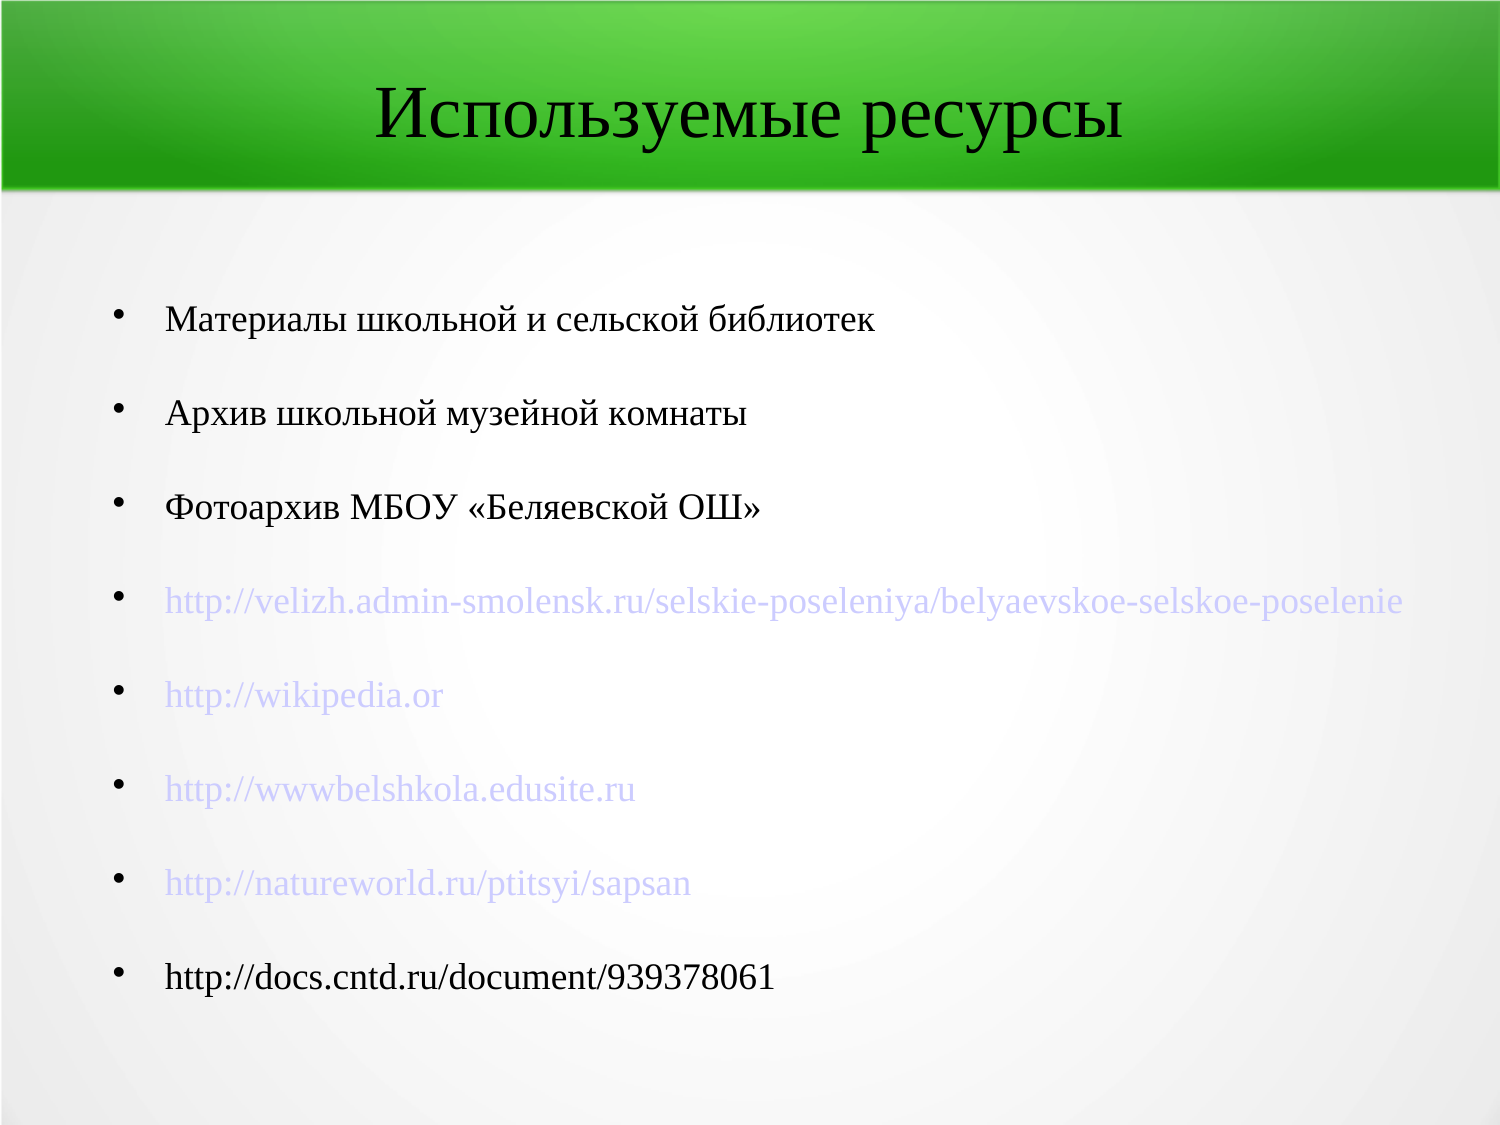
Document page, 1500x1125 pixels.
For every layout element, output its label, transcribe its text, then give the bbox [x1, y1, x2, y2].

text_box Используемые ресурсы [75, 42, 1426, 172]
text_box Материалы школьной и сельской библиотек Архив школьной музейной комнаты Фотоархив МБОУ «Беляевской ОШ» http://velizh.admin-smolensk.ru/selskie-poseleniya/belyaevskoe-selskoe-poselenie http://wikipedia.or http://wwwbelshkola.edusite.ru http://natureworld.ru/ptitsyi/sapsan http://docs.cntd.ru/document/939378061 [95, 271, 1446, 924]
picture [0, 0, 1500, 1125]
